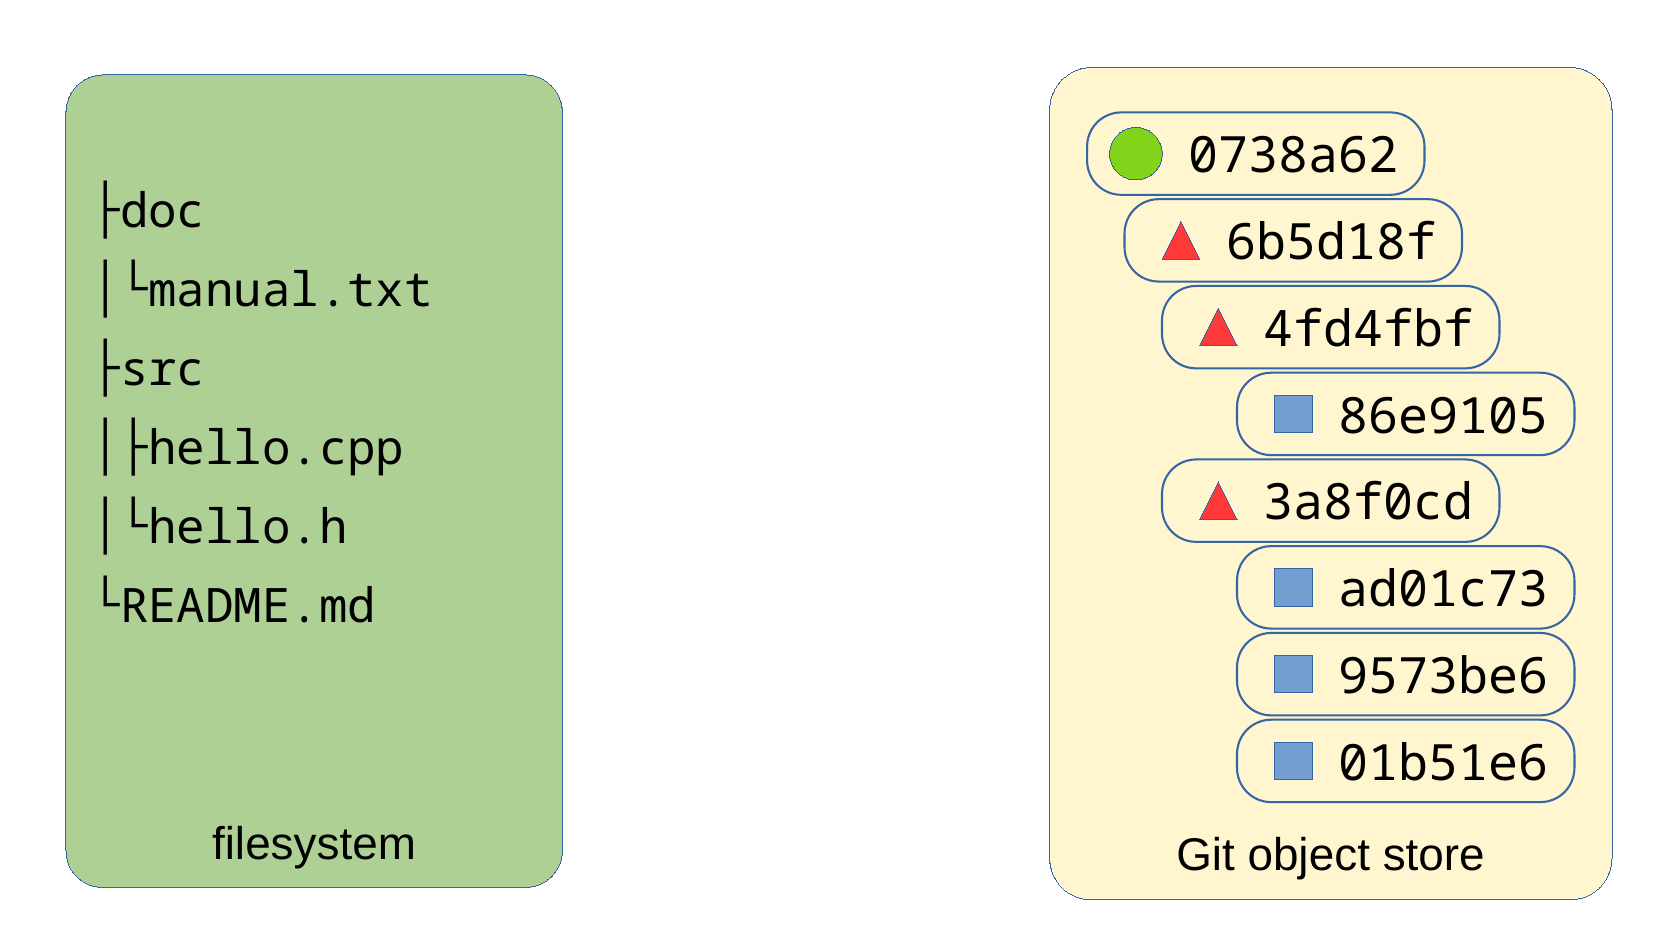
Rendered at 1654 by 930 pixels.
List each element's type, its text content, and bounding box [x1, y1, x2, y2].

text_box [1274, 568, 1313, 607]
text_box filesystem [65, 74, 563, 888]
title [82, 32, 1571, 188]
text_box Git object store [1049, 67, 1613, 900]
text_box 9573be6 [1237, 632, 1575, 716]
text_box [1162, 221, 1200, 260]
text_box 6b5d18f [1124, 199, 1462, 282]
text_box [1274, 655, 1313, 693]
text_box [1274, 395, 1313, 433]
text_box [1274, 742, 1313, 780]
text_box ad01c73 [1237, 546, 1575, 629]
text_box [1199, 308, 1238, 346]
text_box 86e9105 [1237, 372, 1575, 456]
text_box 0738a62 [1087, 112, 1425, 195]
text_box [1199, 481, 1238, 520]
list ├doc │└manual.txt ├src │├hello.cpp │└hello.h └README.md [91, 98, 525, 638]
text_box [1109, 127, 1163, 180]
text_box 01b51e6 [1237, 719, 1575, 803]
text_box 3a8f0cd [1162, 459, 1500, 542]
text_box 4fd4fbf [1162, 285, 1500, 369]
